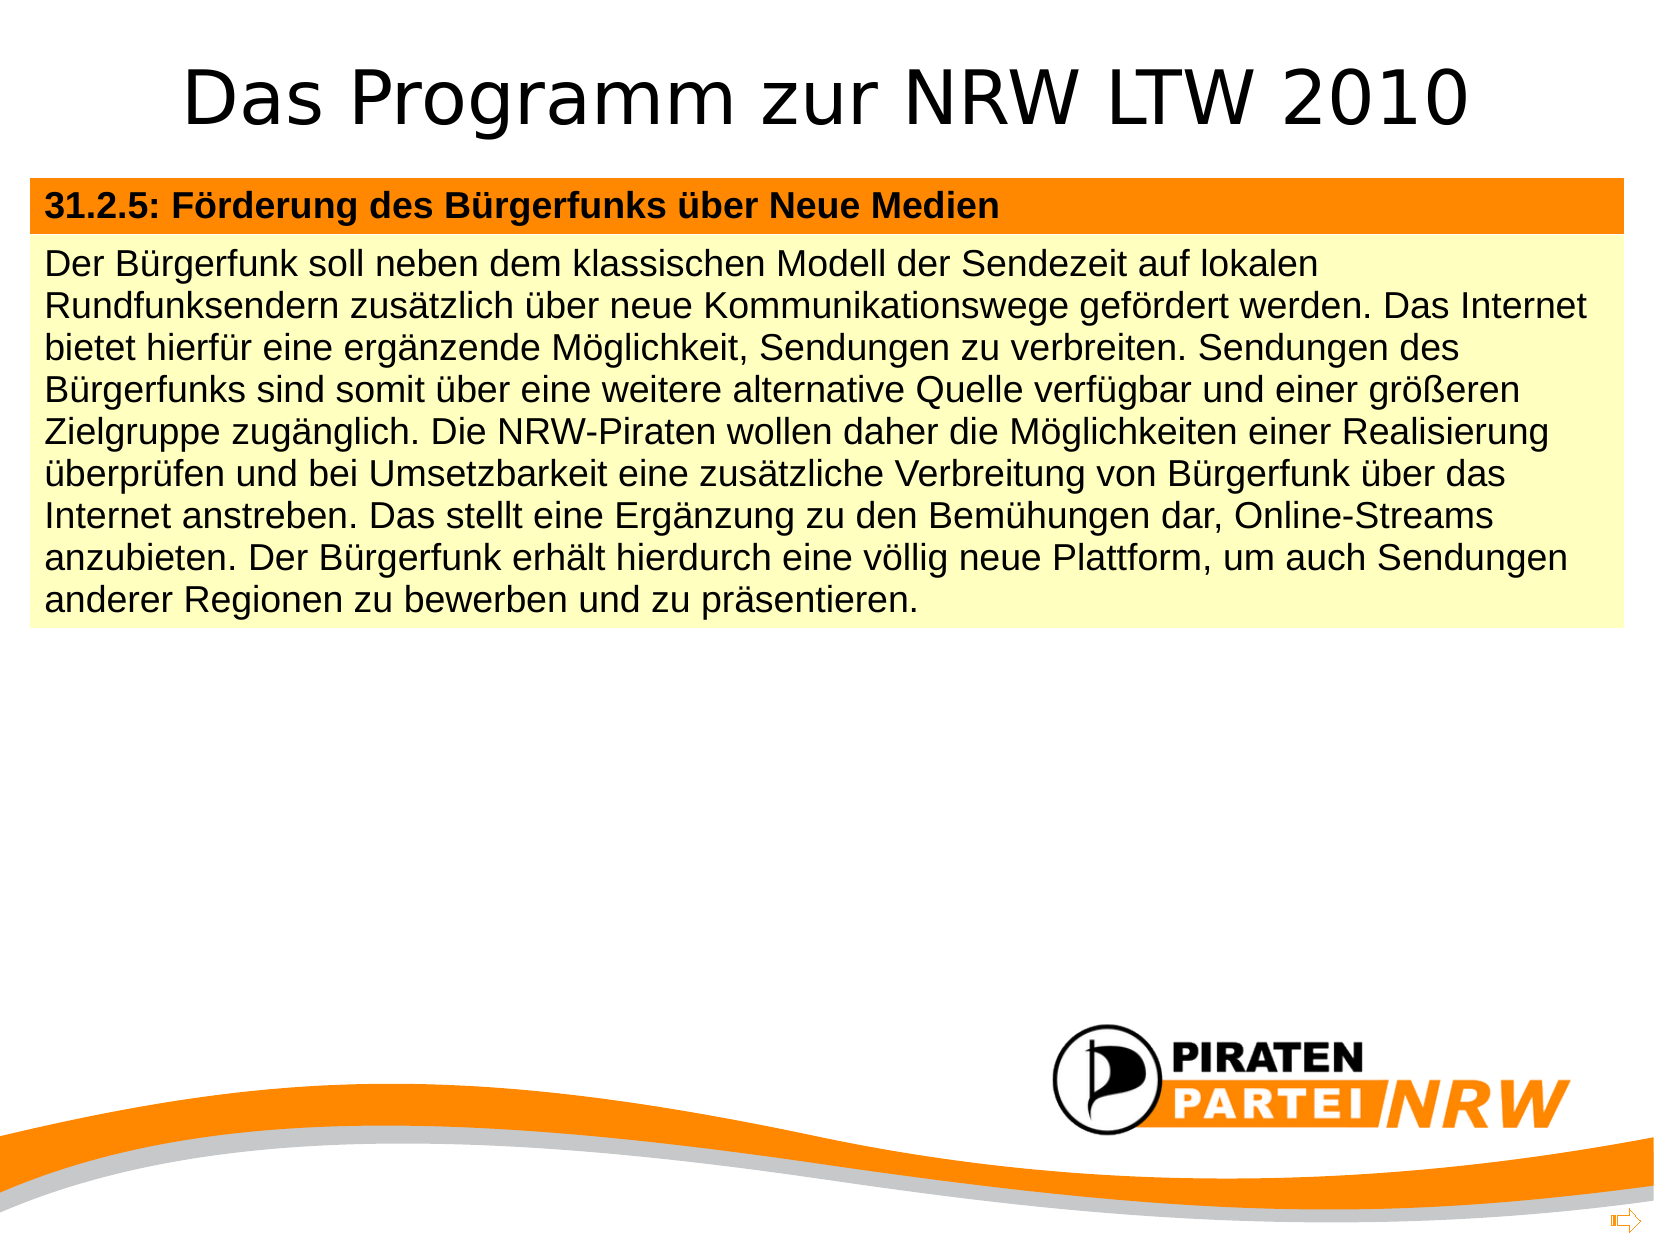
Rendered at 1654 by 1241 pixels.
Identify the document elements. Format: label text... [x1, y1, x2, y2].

title Das Programm zur NRW LTW 2010 [82, 54, 1571, 143]
picture [1045, 1021, 1579, 1140]
table_cell Der Bürgerfunk soll neben dem klassischen Modell der Sendezeit auf lokalen Rundfunksendern zusätzlich über neue Kommunikationswege gefördert werden. Das Internet bietet hierfür eine ergänzende Möglichkeit, Sendungen zu verbreiten. Sendungen des Bürgerfunks sind somit über eine weitere alternative Quelle verfügbar und einer größeren Zielgruppe zugänglich. Die NRW-Piraten wollen daher die Möglichkeiten einer Realisierung überprüfen und bei Umsetzbarkeit eine zusätzliche Verbreitung von Bürgerfunk über das Internet anstreben. Das stellt eine Ergänzung zu den Bemühungen dar, Online-Streams anzubieten. Der Bürgerfunk erhält hierdurch eine völlig neue Plattform, um auch Sendungen anderer Regionen zu bewerben und zu präsentieren. [30, 235, 1624, 628]
table_header 31.2.5: Förderung des Bürgerfunks über Neue Medien [30, 178, 1624, 234]
